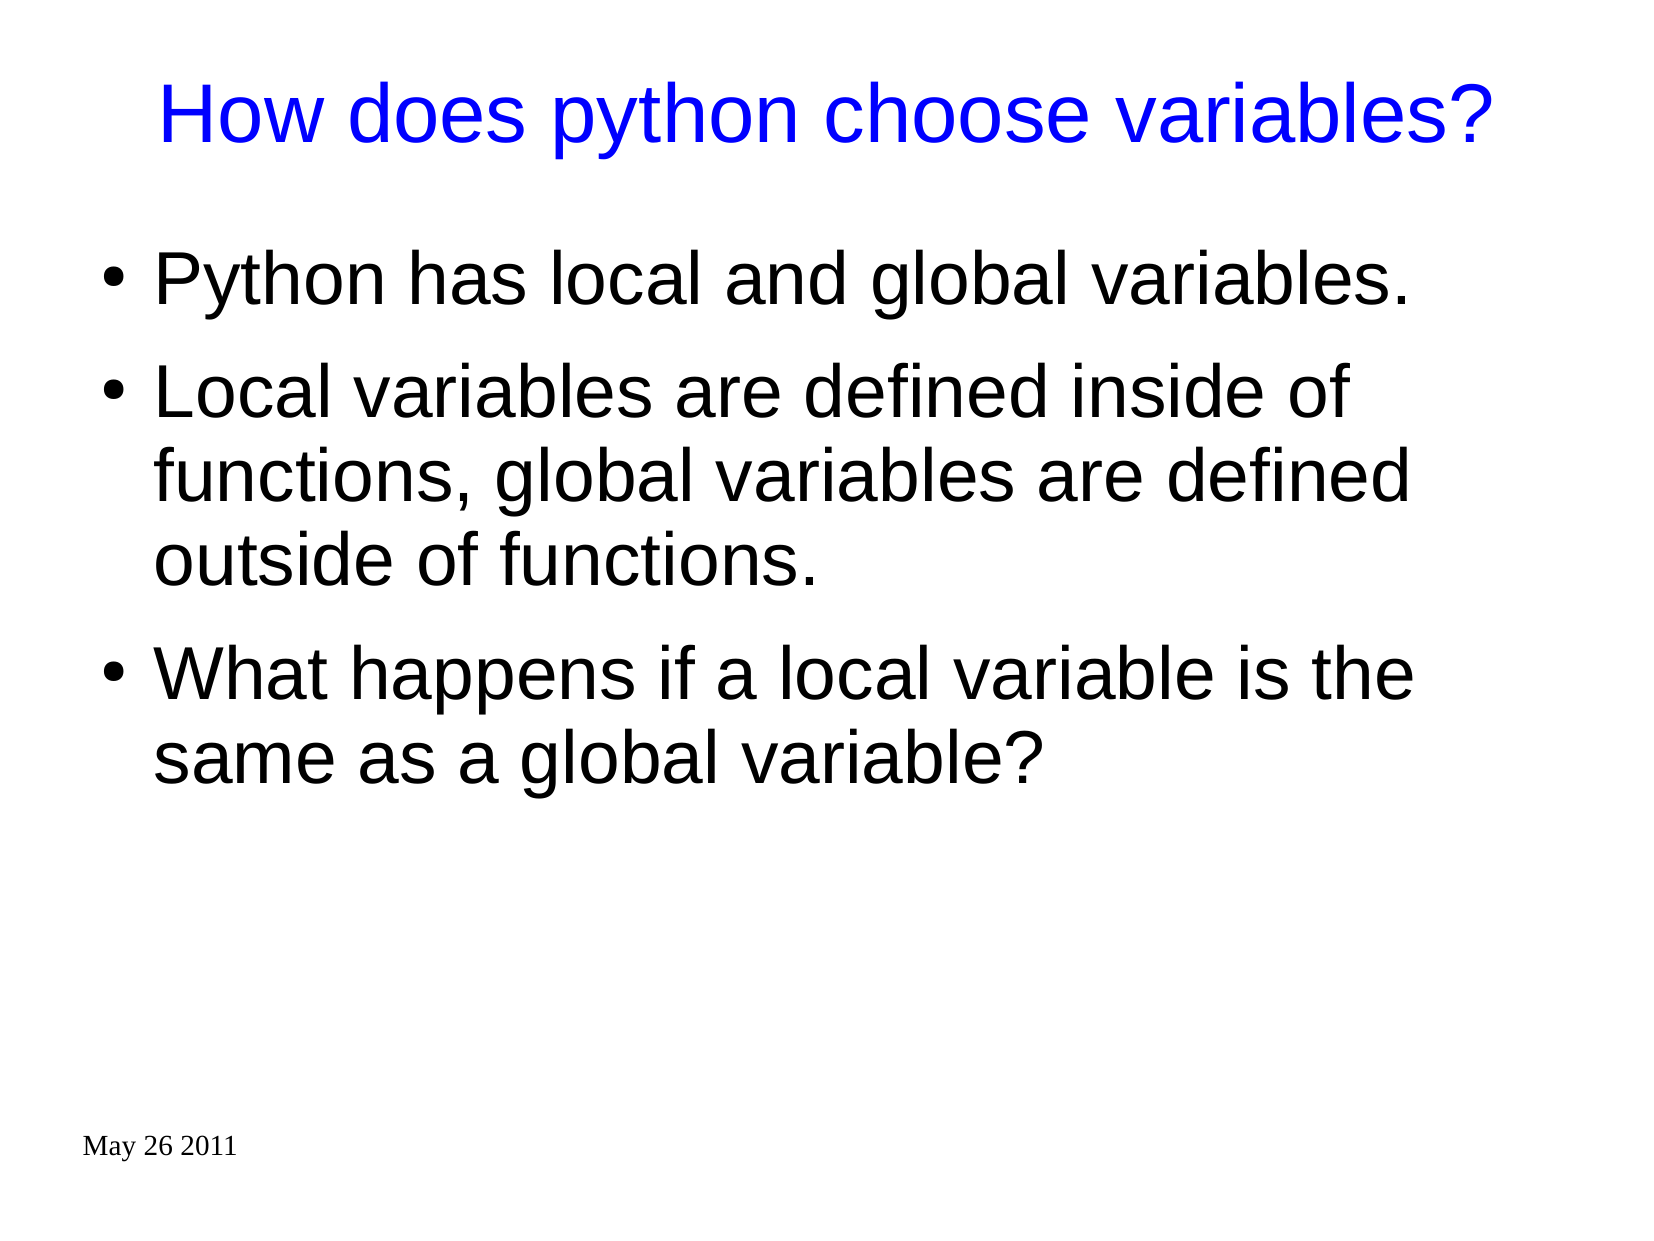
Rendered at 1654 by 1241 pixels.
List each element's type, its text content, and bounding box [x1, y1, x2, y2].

title How does python choose variables? [82, 49, 1571, 178]
list Python has local and global variables. Local variables are defined inside of functions, global variables are defined outside of functions. What happens if a local variable is the same as a global variable? [82, 236, 1571, 1109]
